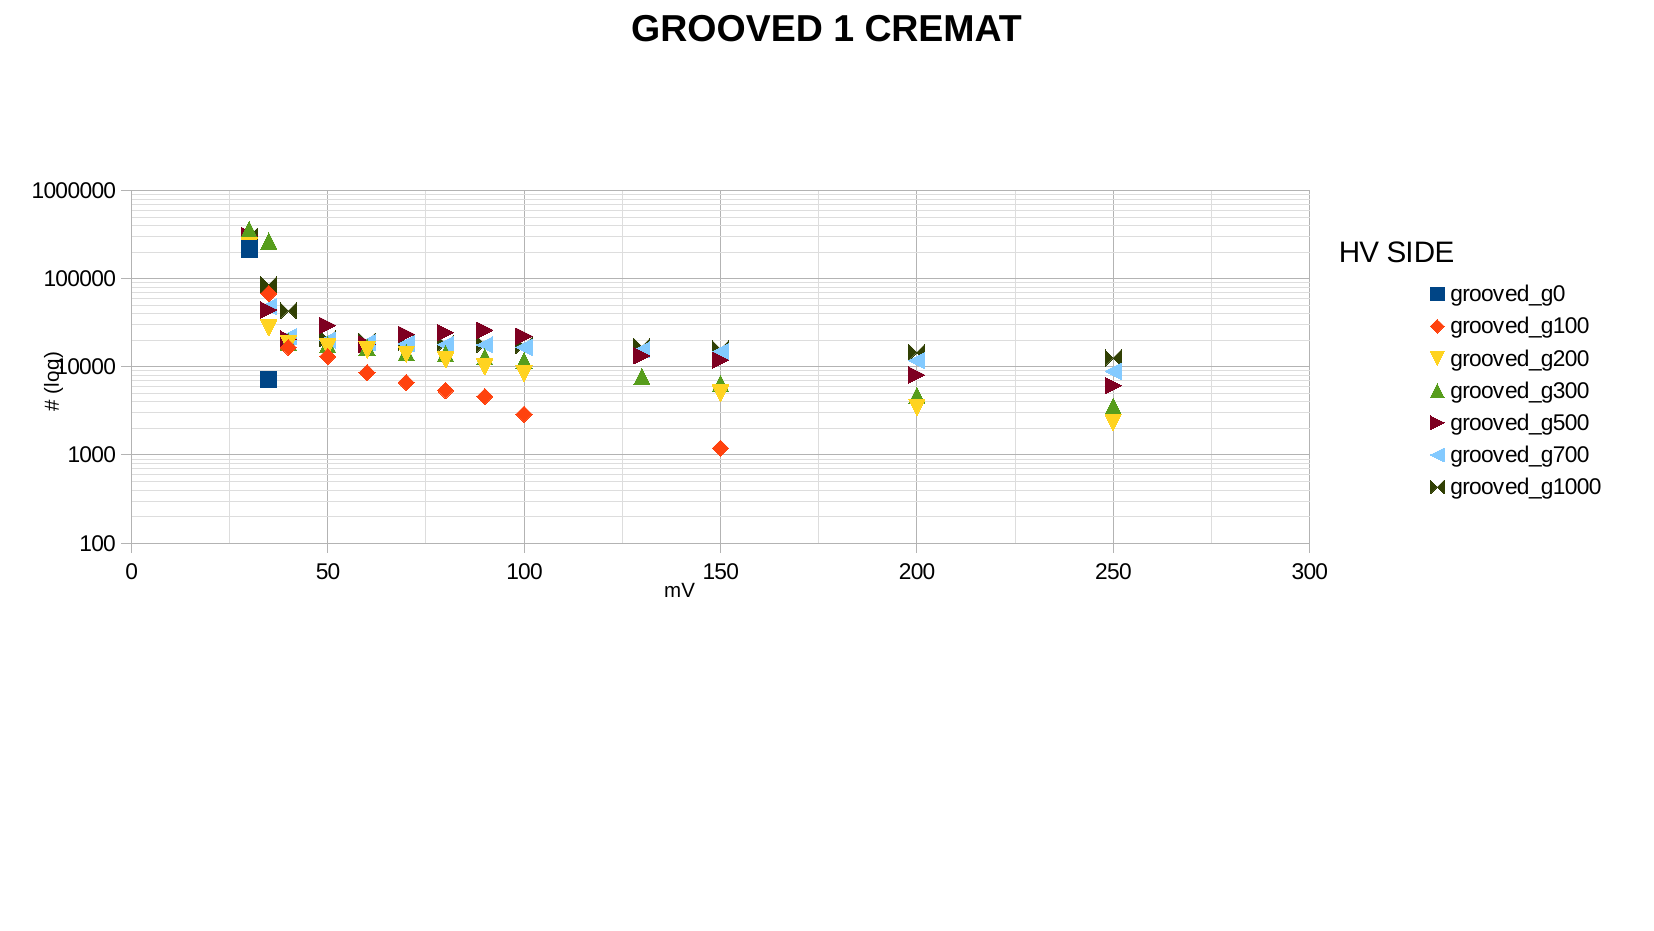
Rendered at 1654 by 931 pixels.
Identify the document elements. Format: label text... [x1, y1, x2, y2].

chart [31, 172, 1622, 609]
text_box GROOVED 1 CREMAT [0, 0, 1654, 57]
